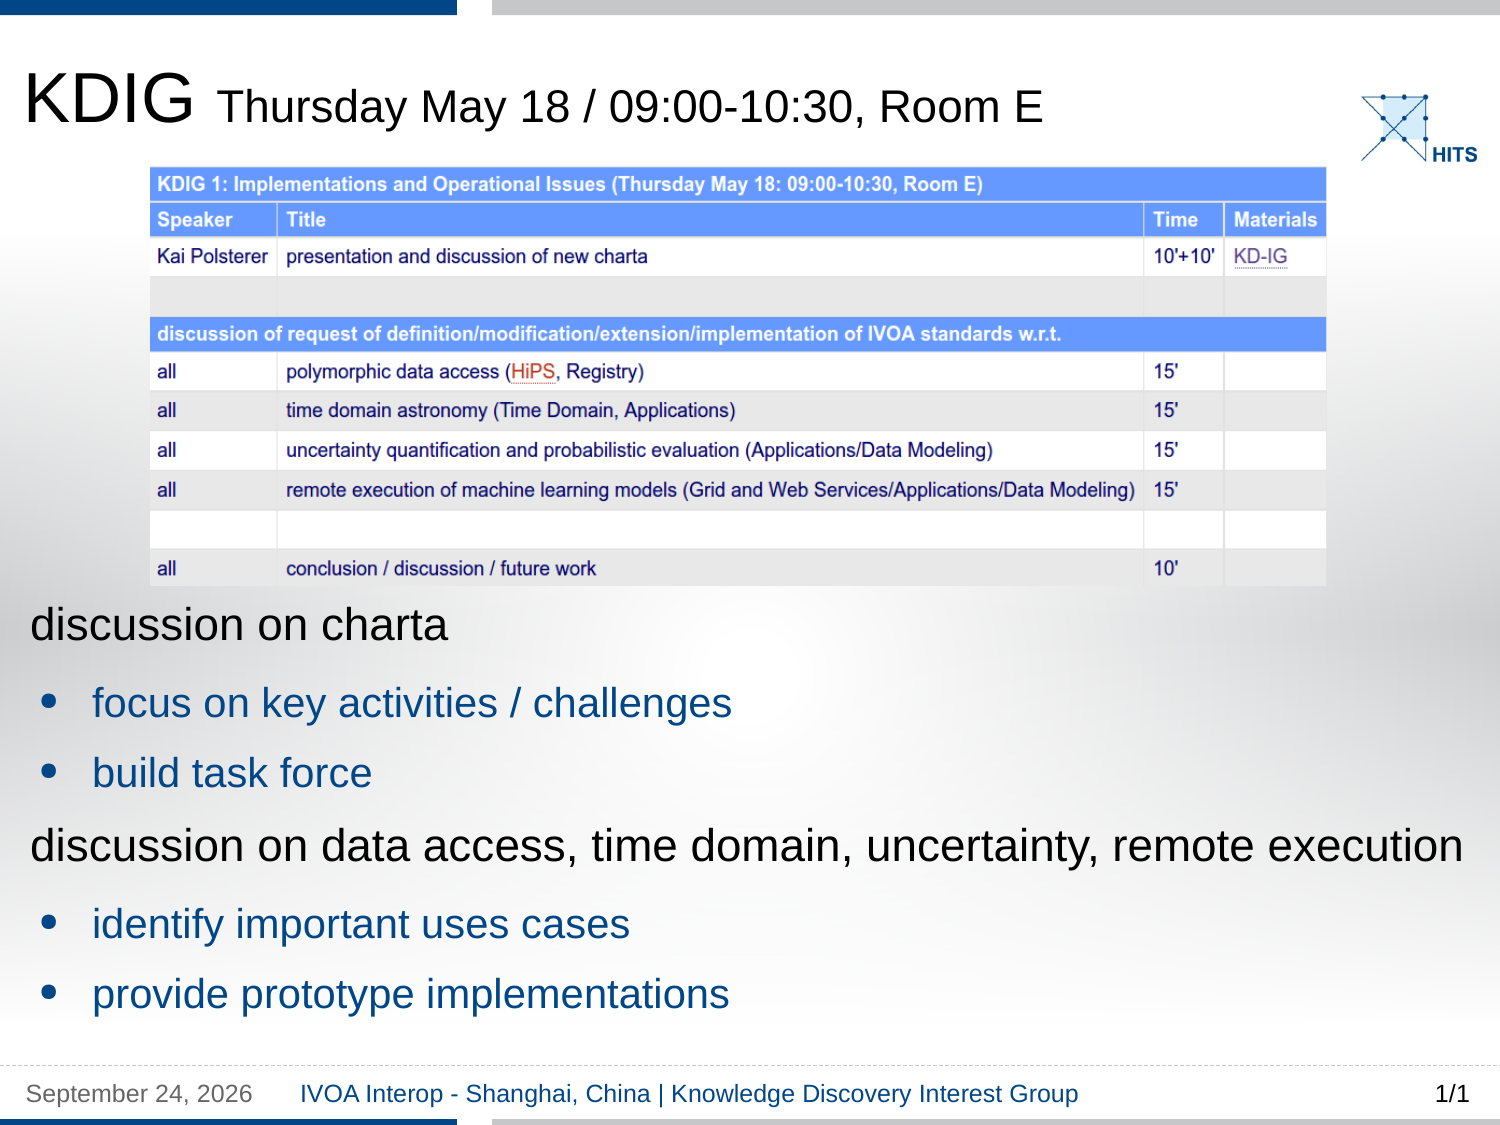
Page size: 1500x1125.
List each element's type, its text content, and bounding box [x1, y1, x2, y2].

picture [150, 164, 1327, 586]
title KDIG Thursday May 18 / 09:00-10:30, Room E [0, 15, 1246, 180]
picture [1350, 76, 1490, 165]
list discussion on charta focus on key activities / challenges build task force discussion on data access, time domain, uncertainty, remote execution identify important uses cases provide prototype implementations [30, 195, 1471, 1066]
